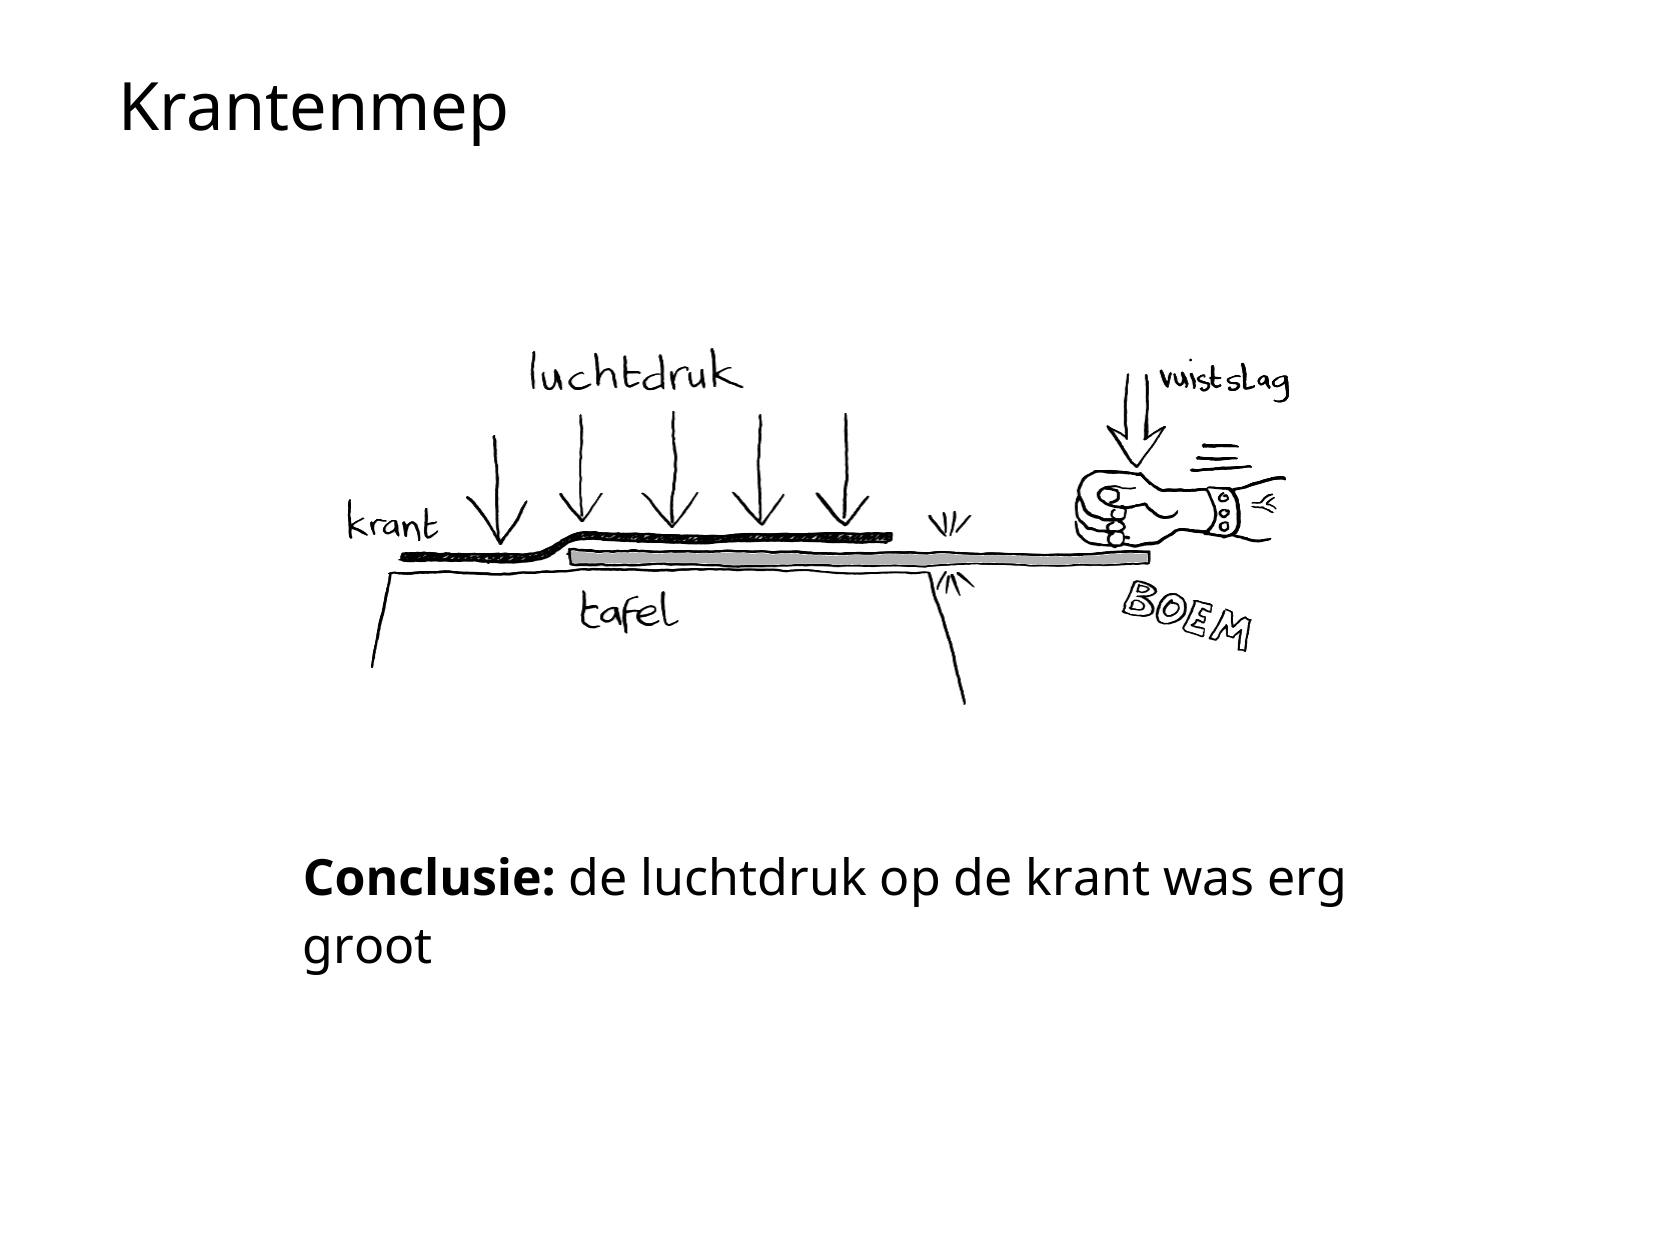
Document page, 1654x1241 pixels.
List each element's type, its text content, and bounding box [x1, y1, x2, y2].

picture [347, 348, 1289, 706]
text_box Krantenmep [118, 59, 521, 153]
text_box Conclusie: de luchtdruk op de krant was erg groot [233, 875, 1418, 945]
